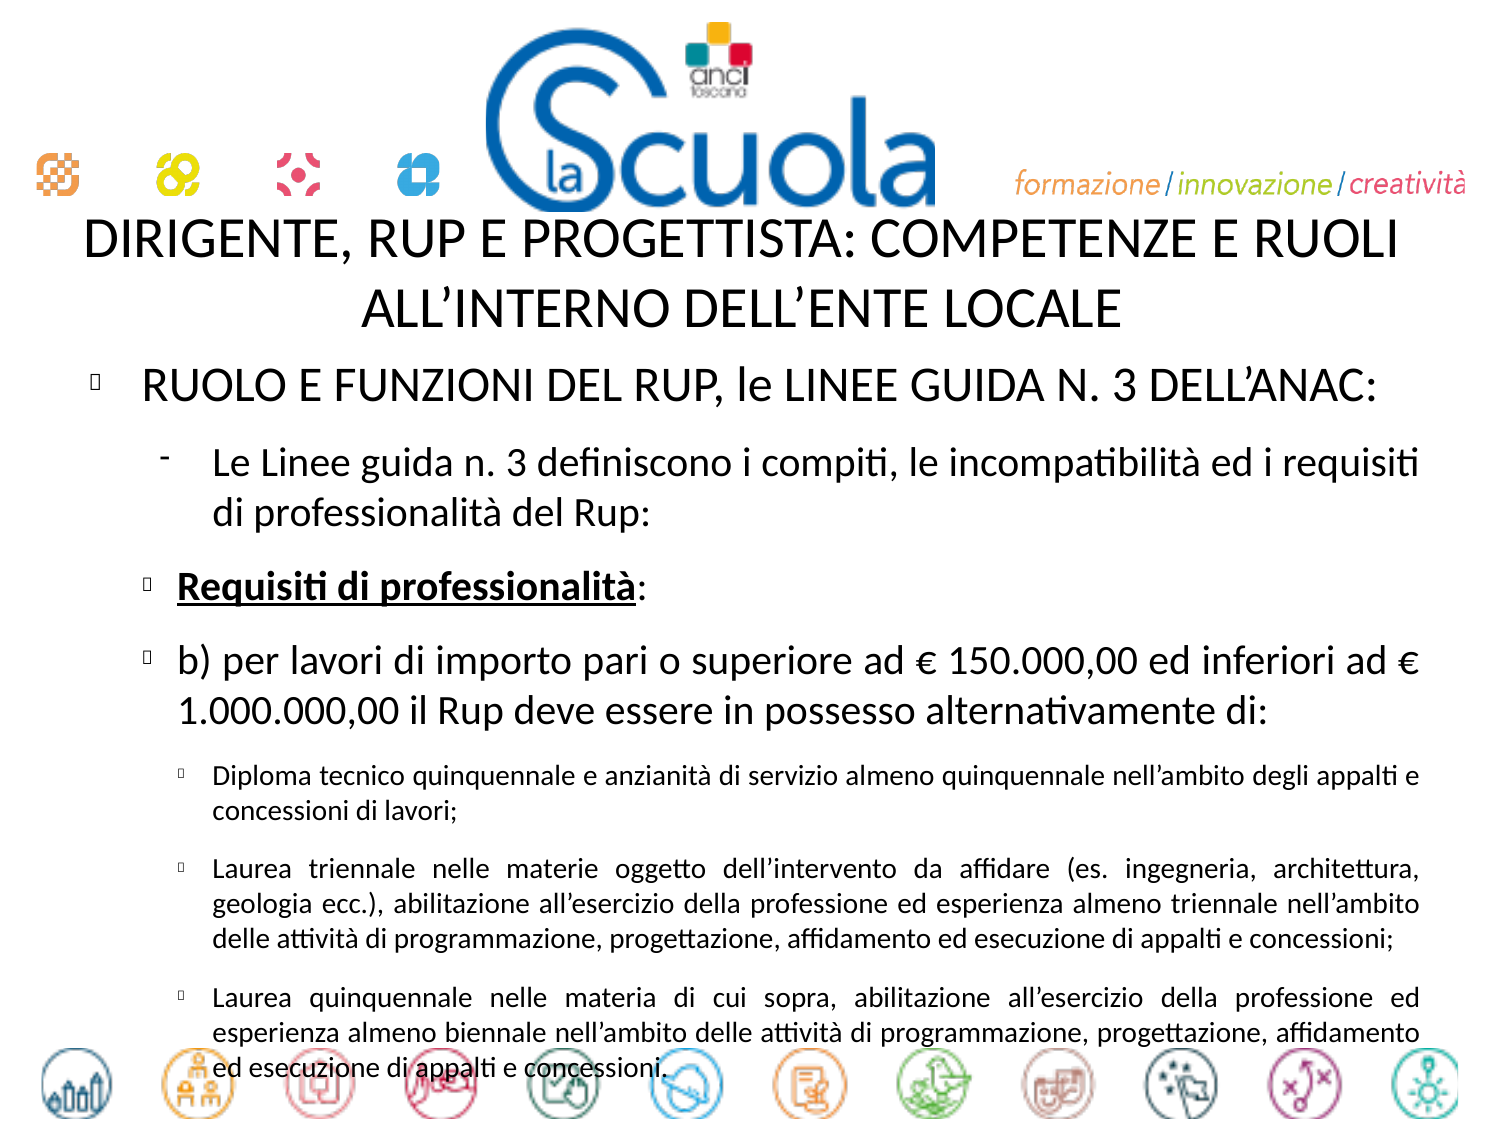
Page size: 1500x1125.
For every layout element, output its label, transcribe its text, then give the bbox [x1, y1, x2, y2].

text_box RUOLO E FUNZIONI DEL RUP, le LINEE GUIDA N. 3 DELL’ANAC: Le Linee guida n. 3 definiscono i compiti, le incompatibilità ed i requisiti di professionalità del Rup: Requisiti di professionalità: b) per lavori di importo pari o superiore ad € 150.000,00 ed inferiori ad € 1.000.000,00 il Rup deve essere in possesso alternativamente di: Diploma tecnico quinquennale e anzianità di servizio almeno quinquennale nell’ambito degli appalti e concessioni di lavori; Laurea triennale nelle materie oggetto dell’intervento da affidare (es. ingegneria, architettura, geologia ecc.), abilitazione all’esercizio della professione ed esperienza almeno triennale nell’ambito delle attività di programmazione, progettazione, affidamento ed esecuzione di appalti e concessioni; Laurea quinquennale nelle materia di cui sopra, abilitazione all’esercizio della professione ed esperienza almeno biennale nell’ambito delle attività di programmazione, progettazione, affidamento ed esecuzione di appalti e concessioni. [70, 351, 1421, 1004]
text_box DIRIGENTE, RUP E PROGETTISTA: COMPETENZE E RUOLI ALL’INTERNO DELL’ENTE LOCALE [67, 175, 1418, 364]
